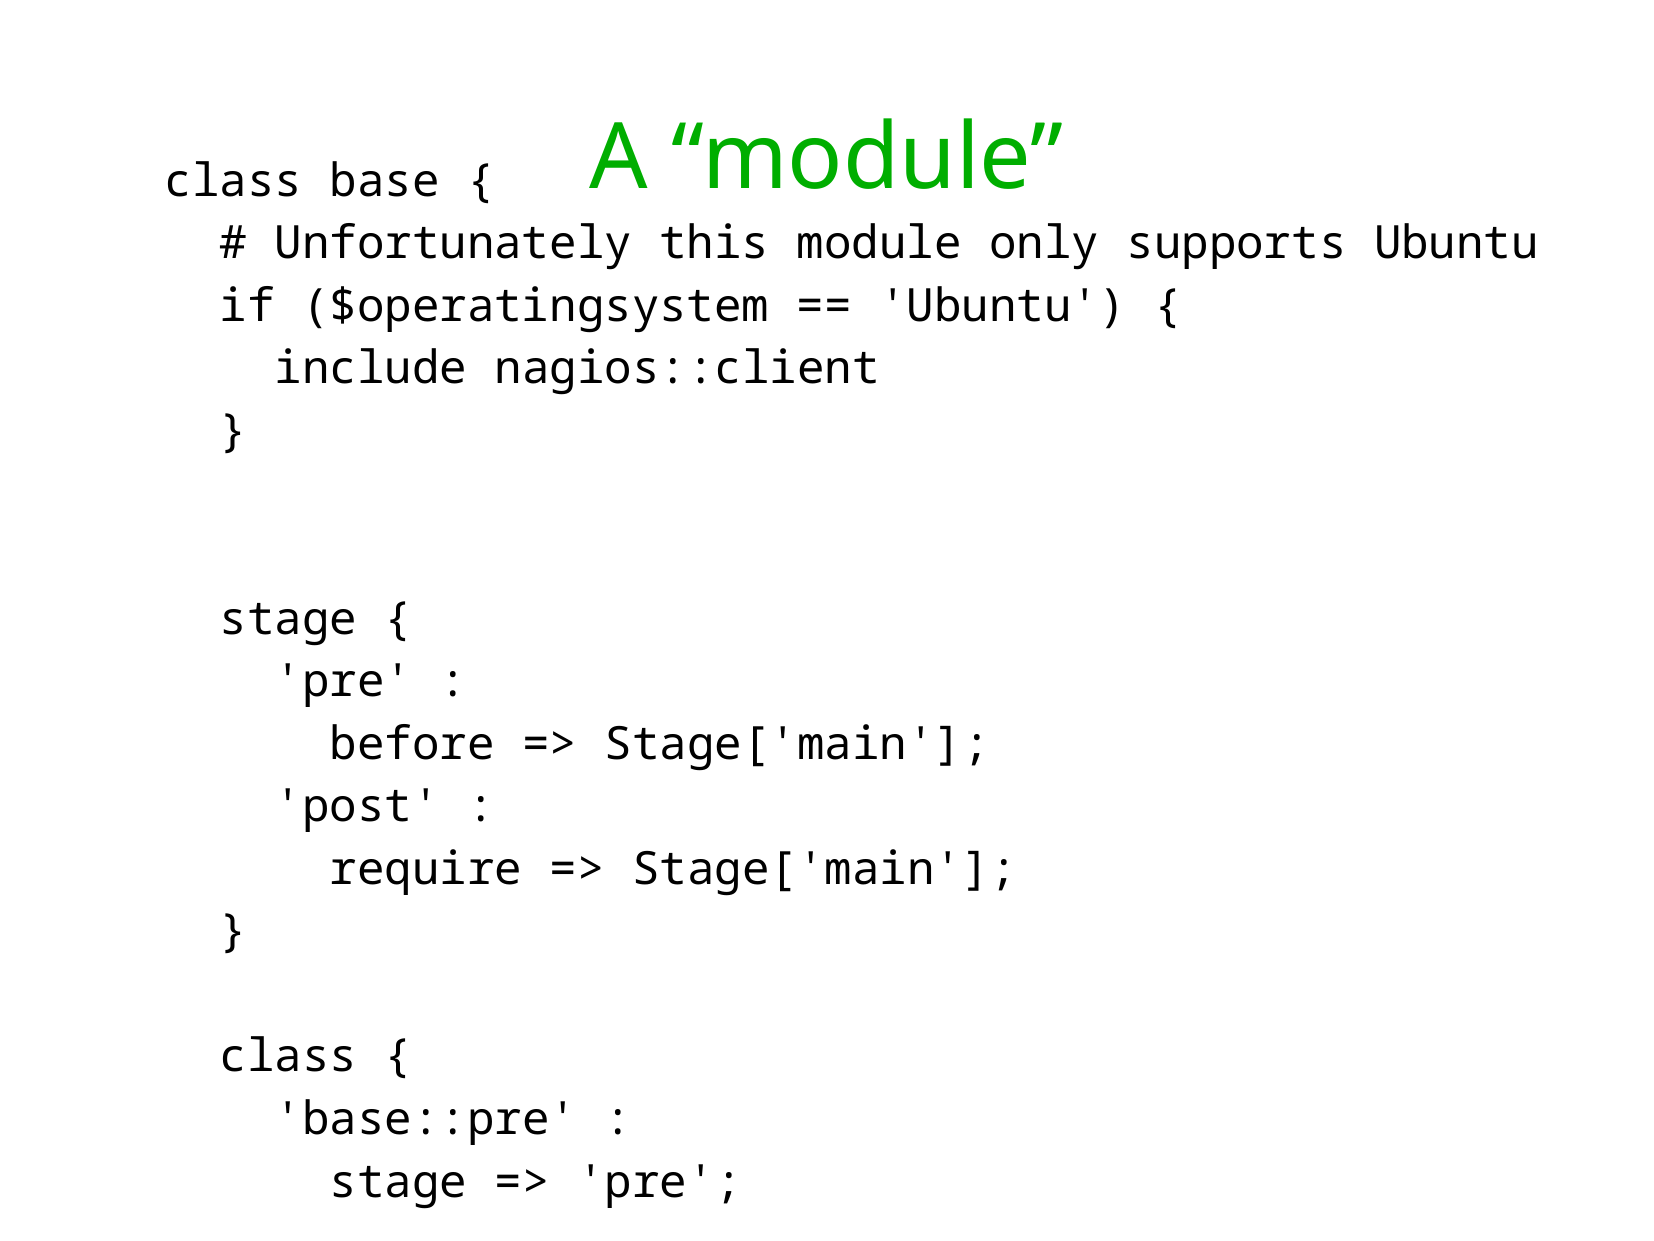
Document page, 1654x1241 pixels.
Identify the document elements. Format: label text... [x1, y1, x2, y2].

text_box class base { # Unfortunately this module only supports Ubuntu if ($operatingsystem == 'Ubuntu') { include nagios::client } stage { 'pre' : before => Stage['main']; 'post' : require => Stage['main']; } class { 'base::pre' : stage => 'pre'; 'base::post' : stage => 'post'; 'puppet' : ensure => '2.7.19-1puppetlabs2'; [150, 140, 1555, 1241]
title A “module” [82, 49, 1571, 257]
